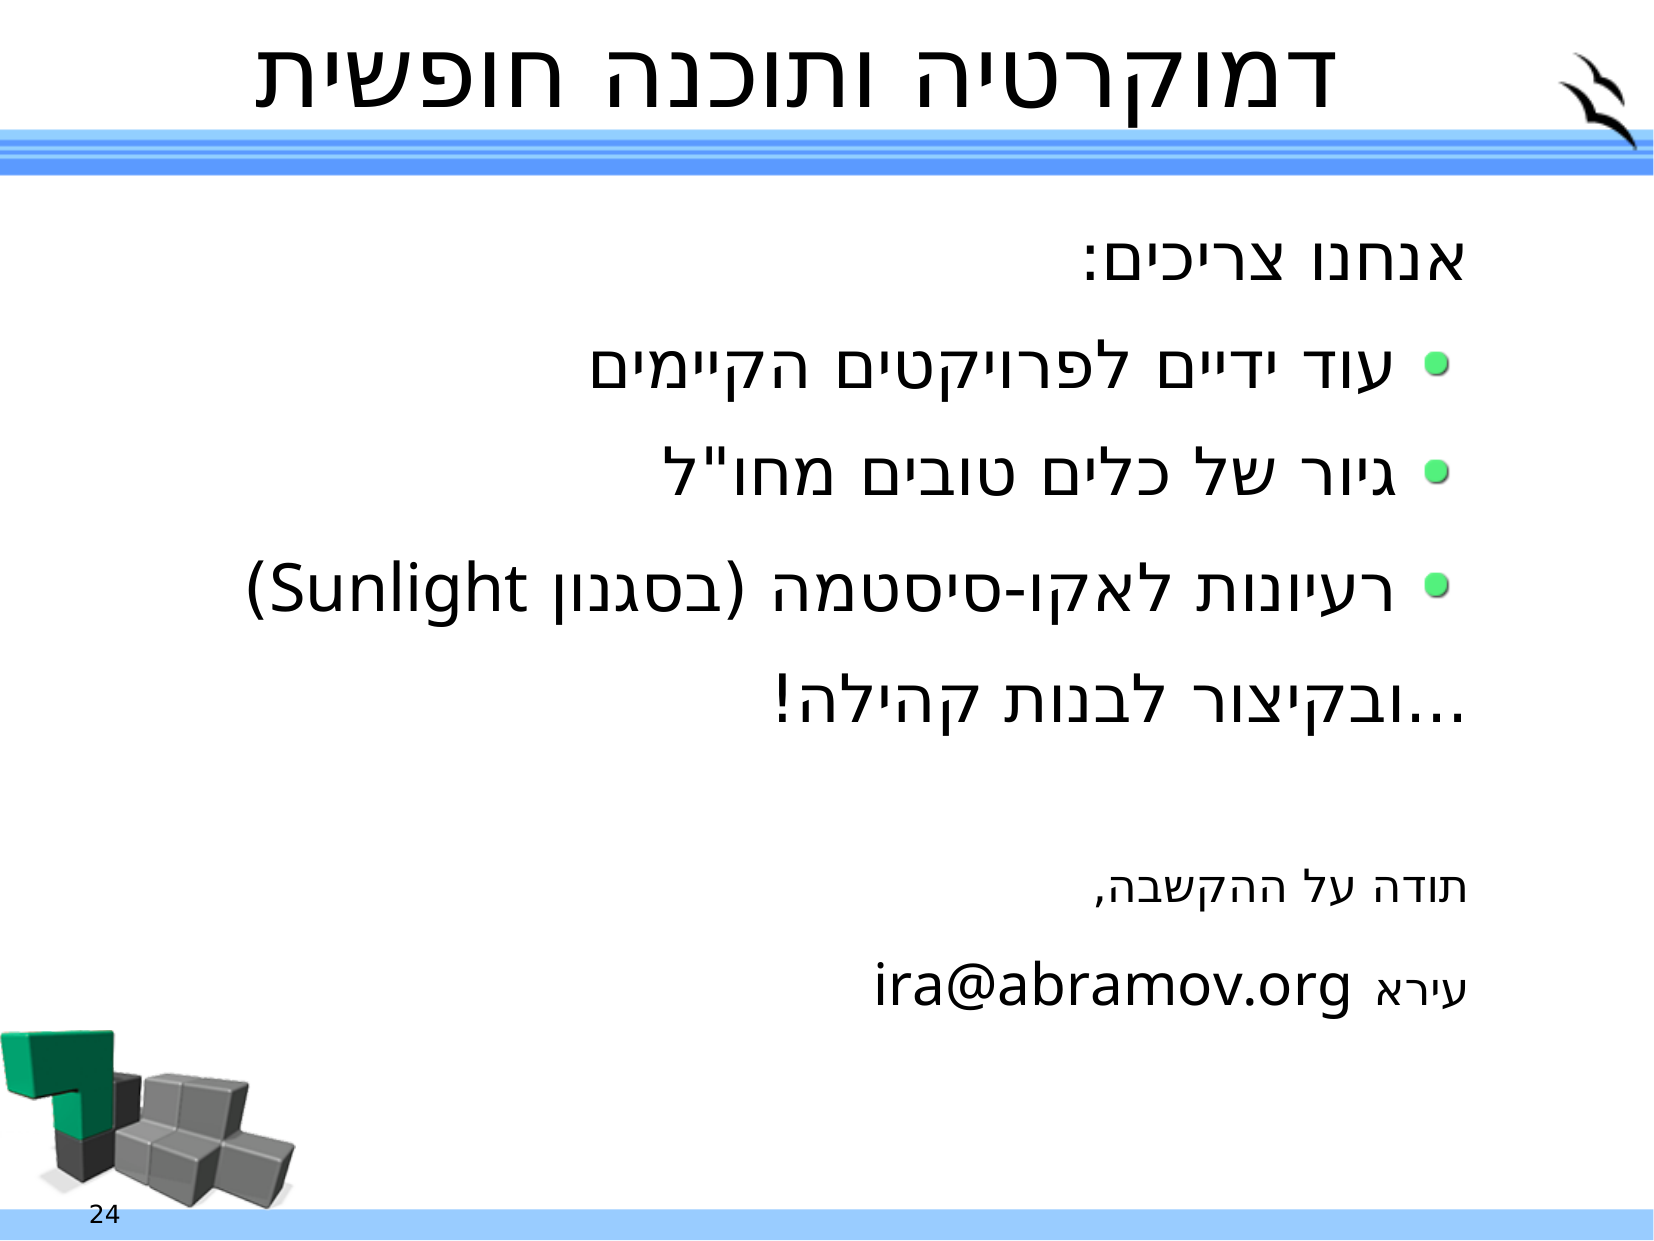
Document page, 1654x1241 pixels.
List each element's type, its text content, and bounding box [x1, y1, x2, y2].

title דמוקרטיה ותוכנה חופשית [92, 19, 1505, 126]
picture [0, 47, 1654, 180]
picture [0, 1030, 296, 1211]
list אנחנו צריכים: עוד ידיים לפרויקטים הקיימים גיור של כלים טובים מחו"ל רעיונות לאקו-סיסטמה (בסגנון Sunlight) ...ובקיצור לבנות קהילה! תודה על ההקשבה, עירא ira@abramov.org [75, 218, 1488, 1174]
